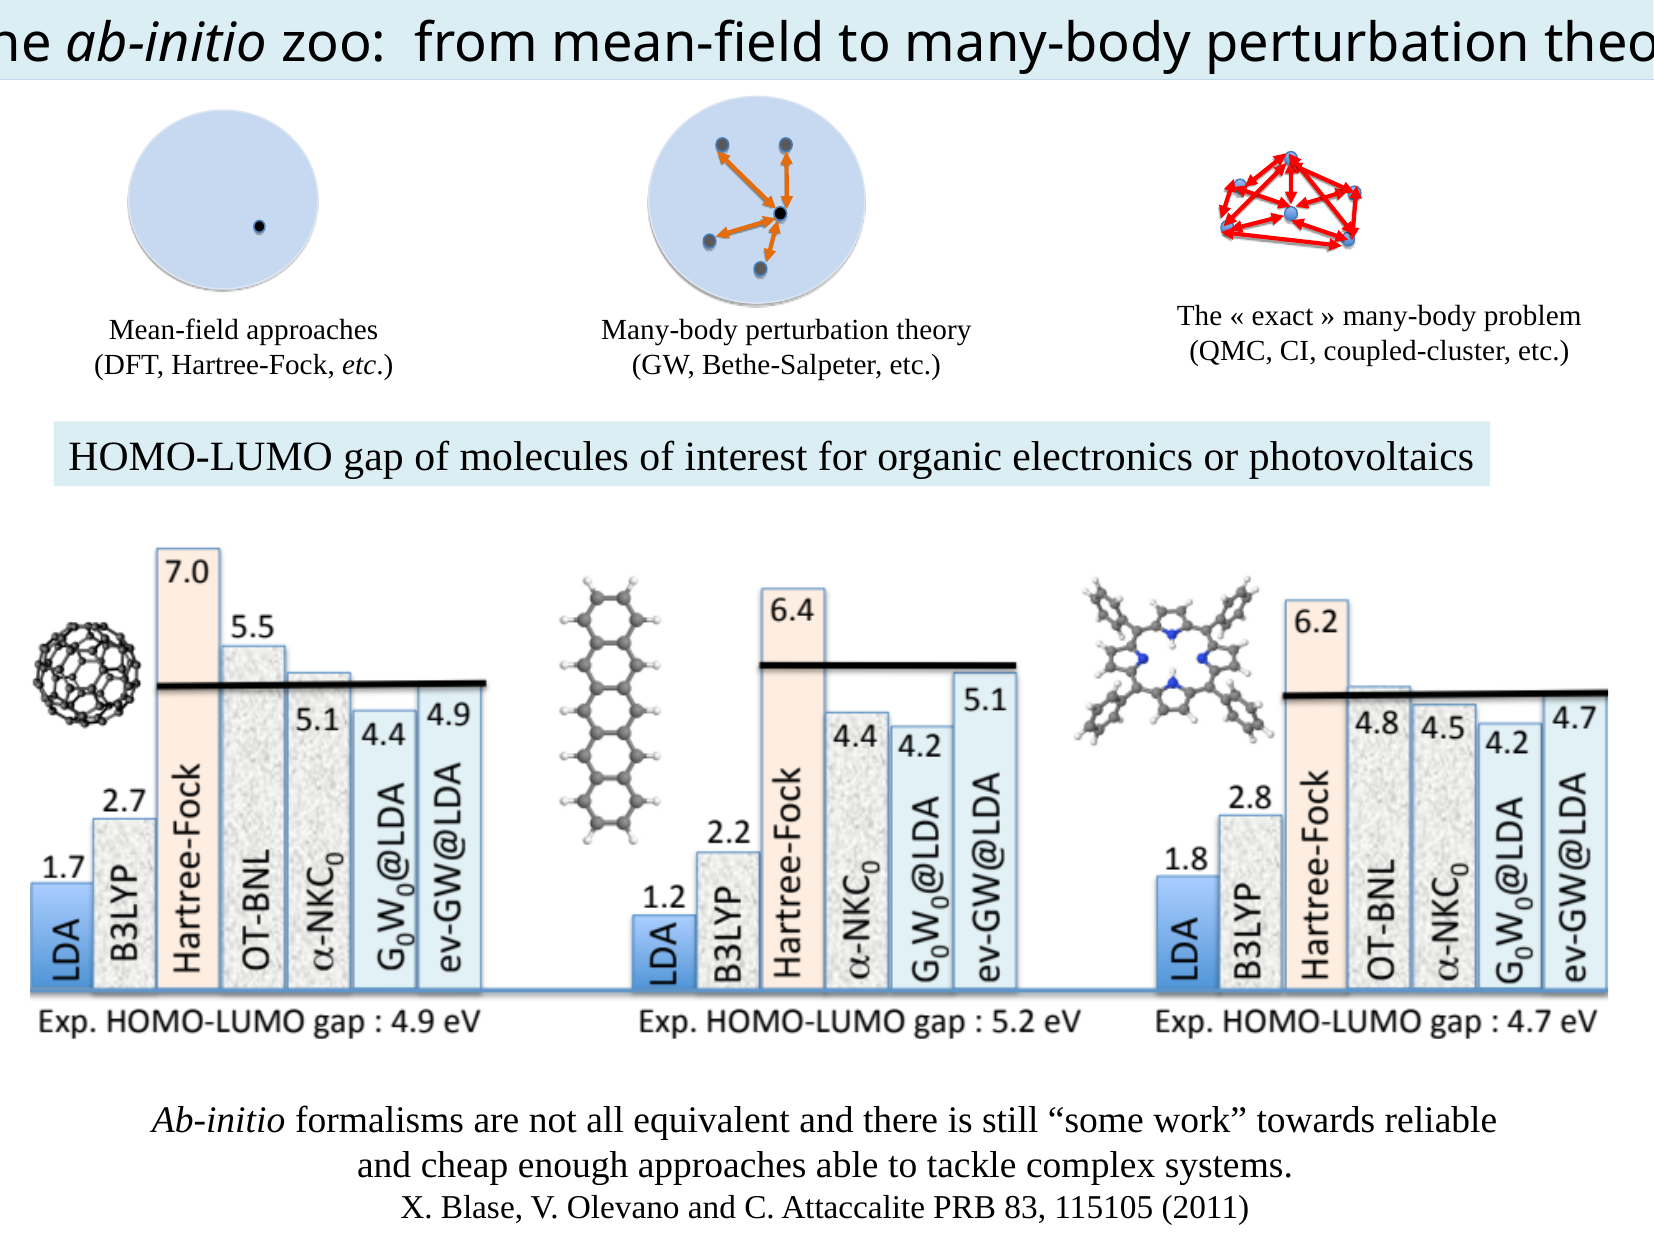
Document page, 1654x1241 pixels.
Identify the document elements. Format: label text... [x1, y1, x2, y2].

text_box [648, 96, 865, 303]
picture [30, 538, 1609, 1041]
text_box [1221, 221, 1234, 231]
text_box [1235, 179, 1246, 186]
text_box The ab-initio zoo: from mean-field to many-body perturbation theory [0, 0, 1654, 80]
text_box The « exact » many-body problem (QMC, CI, coupled-cluster, etc.) [1162, 289, 1598, 374]
text_box [1343, 232, 1355, 246]
text_box Many-body perturbation theory (GW, Bethe-Salpeter, etc.) [586, 303, 987, 388]
text_box [128, 110, 318, 289]
text_box Mean-field approaches (DFT, Hartree-Fock, etc.) [79, 303, 409, 388]
text_box HOMO-LUMO gap of molecules of interest for organic electronics or photovoltaics [53, 421, 1491, 487]
text_box Ab-initio formalisms are not all equivalent and there is still “some work” towards reliable and cheap enough approaches able to tackle complex systems. X. Blase, V. Olevano and C. Attaccalite PRB 83, 115105 (2011) [105, 1087, 1546, 1233]
text_box [1284, 151, 1297, 165]
text_box [1284, 206, 1298, 221]
